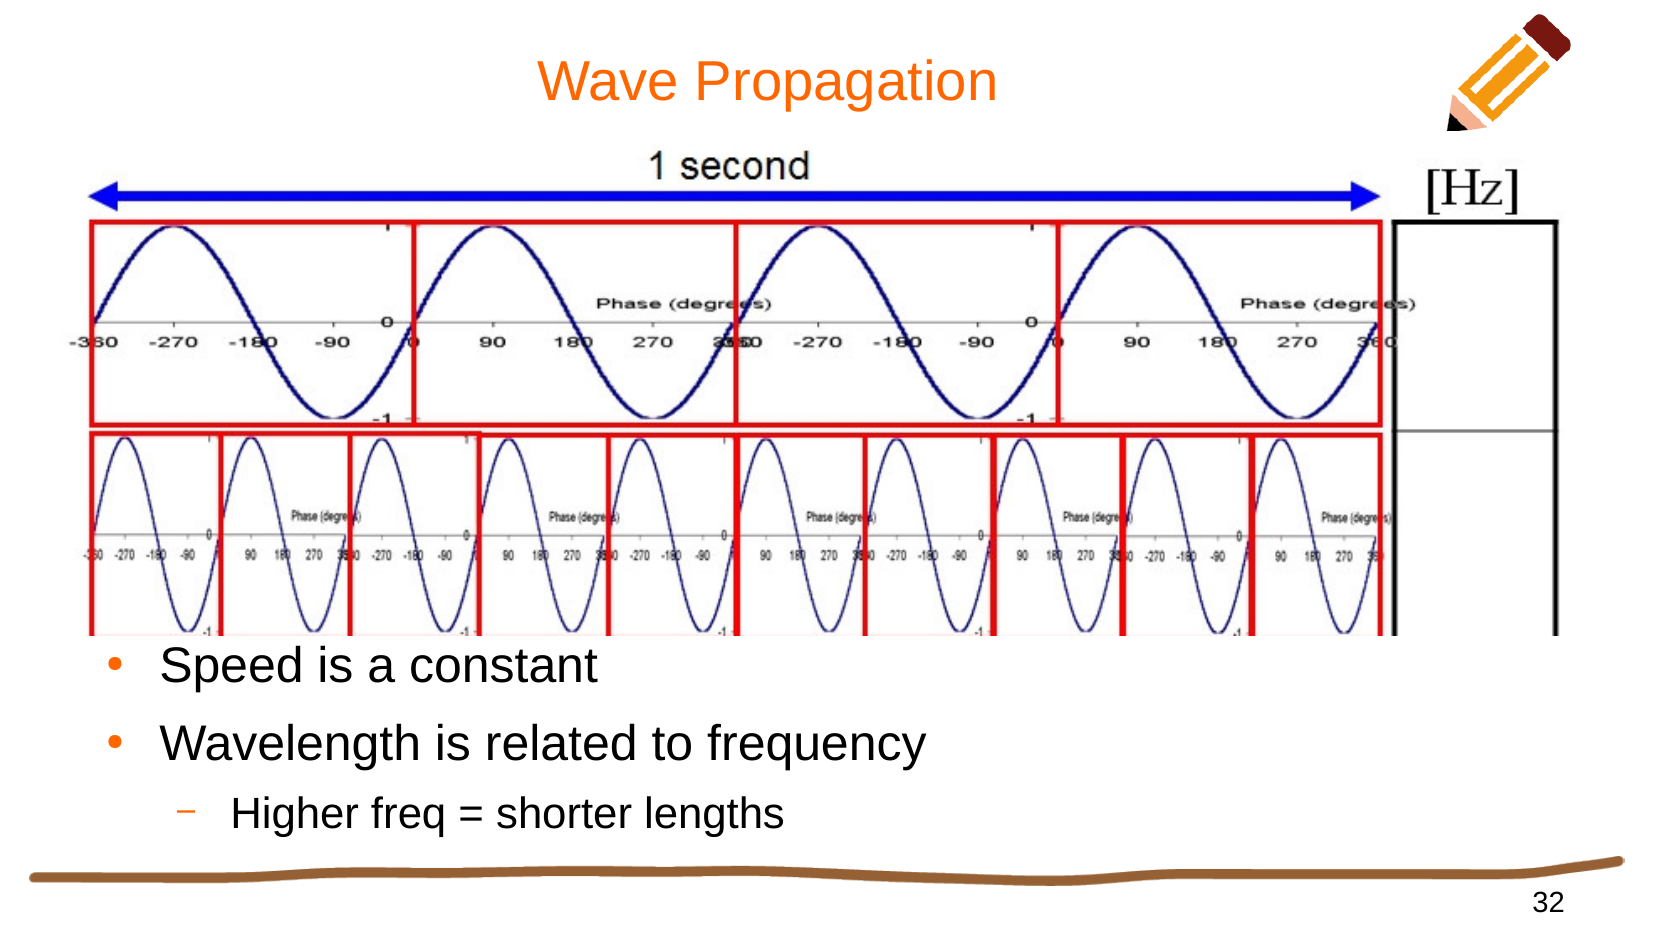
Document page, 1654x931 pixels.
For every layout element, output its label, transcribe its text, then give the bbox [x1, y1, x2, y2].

list Speed is a constant Wavelength is related to frequency Higher freq = shorter lengths [88, 637, 1576, 857]
picture [61, 14, 1571, 636]
title Wave Propagation [88, 29, 1447, 131]
picture [29, 856, 1625, 886]
